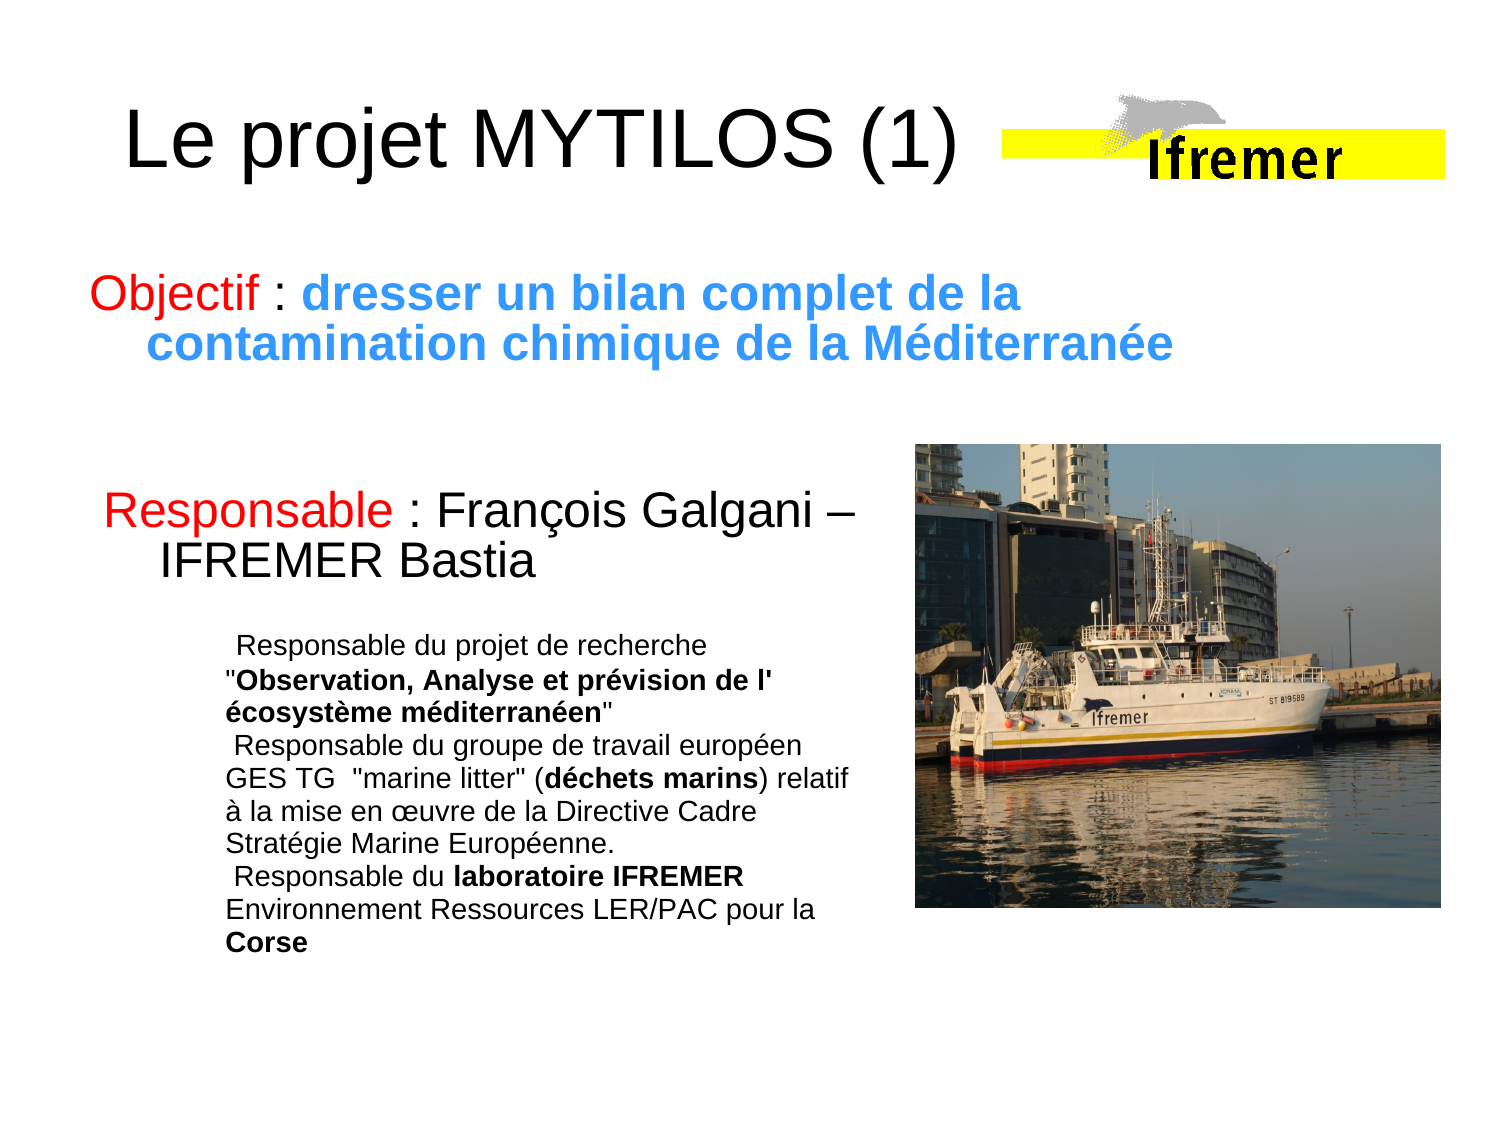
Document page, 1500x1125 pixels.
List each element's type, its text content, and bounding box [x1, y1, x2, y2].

picture [915, 444, 1441, 908]
text_box Responsable : François Galgani – IFREMER Bastia [88, 479, 880, 1024]
title Le projet MYTILOS (1) [74, 45, 1010, 233]
picture [998, 90, 1448, 182]
list Objectif : dresser un bilan complet de la contamination chimique de la Méditerranée [75, 262, 1353, 398]
text_box Responsable du projet de recherche "Observation, Analyse et prévision de l' écosystème méditerranéen" Responsable du groupe de travail européen GES TG "marine litter" (déchets marins) relatif à la mise en œuvre de la Directive Cadre Stratégie Marine Européenne. Responsable du laboratoire IFREMER Environnement Ressources LER/PAC pour la Corse [135, 613, 869, 967]
